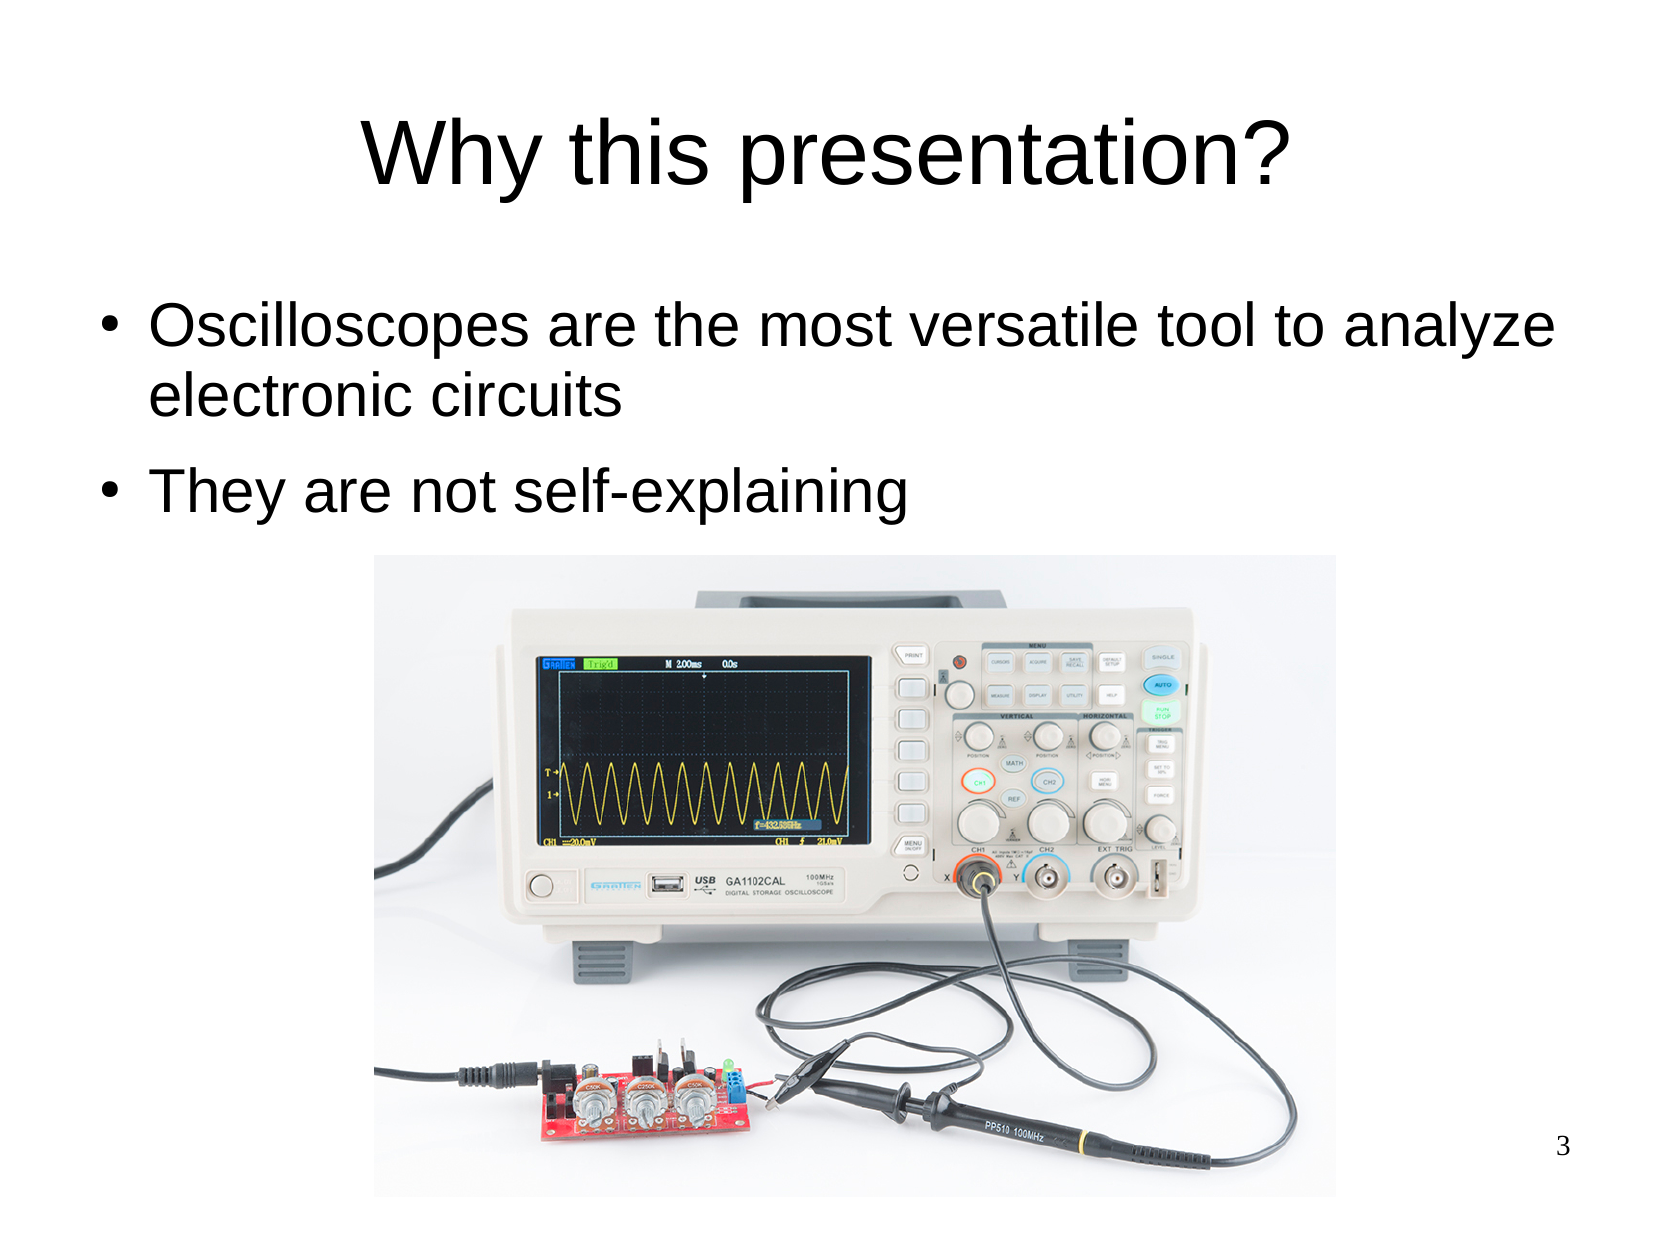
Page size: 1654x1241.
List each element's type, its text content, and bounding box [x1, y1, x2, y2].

list Oscilloscopes are the most versatile tool to analyze electronic circuits They are not self-explaining [82, 290, 1571, 527]
picture [374, 555, 1336, 1197]
title Why this presentation? [82, 49, 1571, 257]
